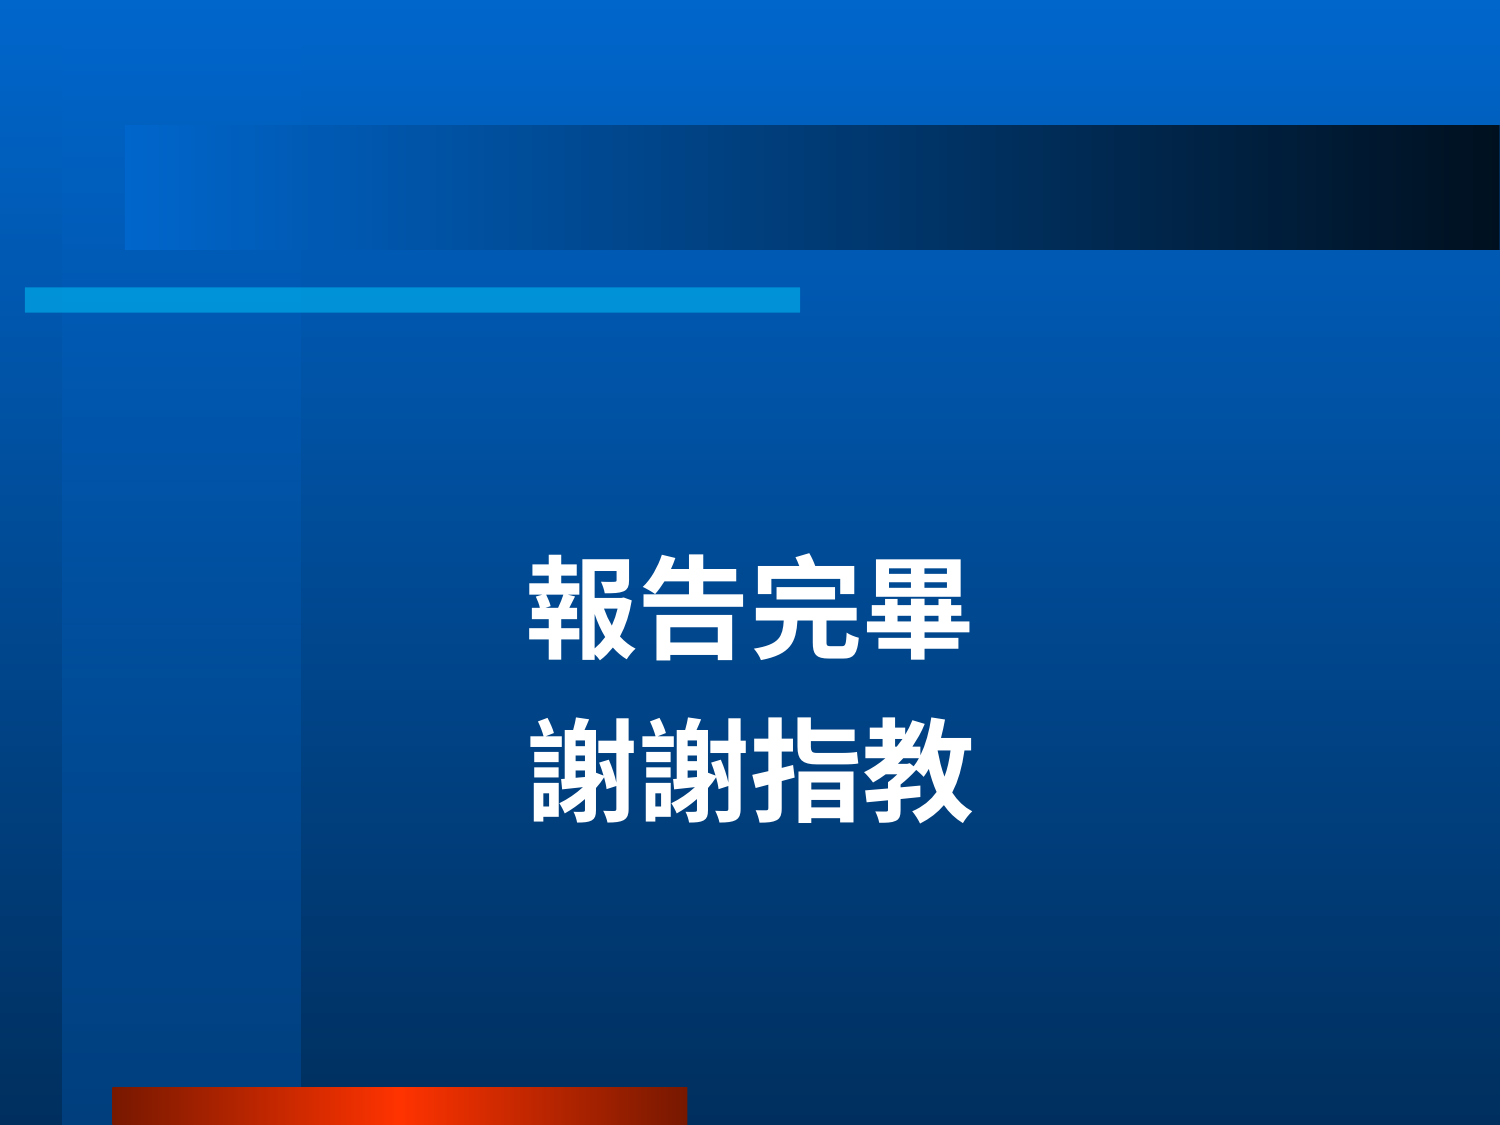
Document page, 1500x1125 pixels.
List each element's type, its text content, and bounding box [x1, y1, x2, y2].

list 報告完畢 謝謝指教 [112, 324, 1388, 1000]
